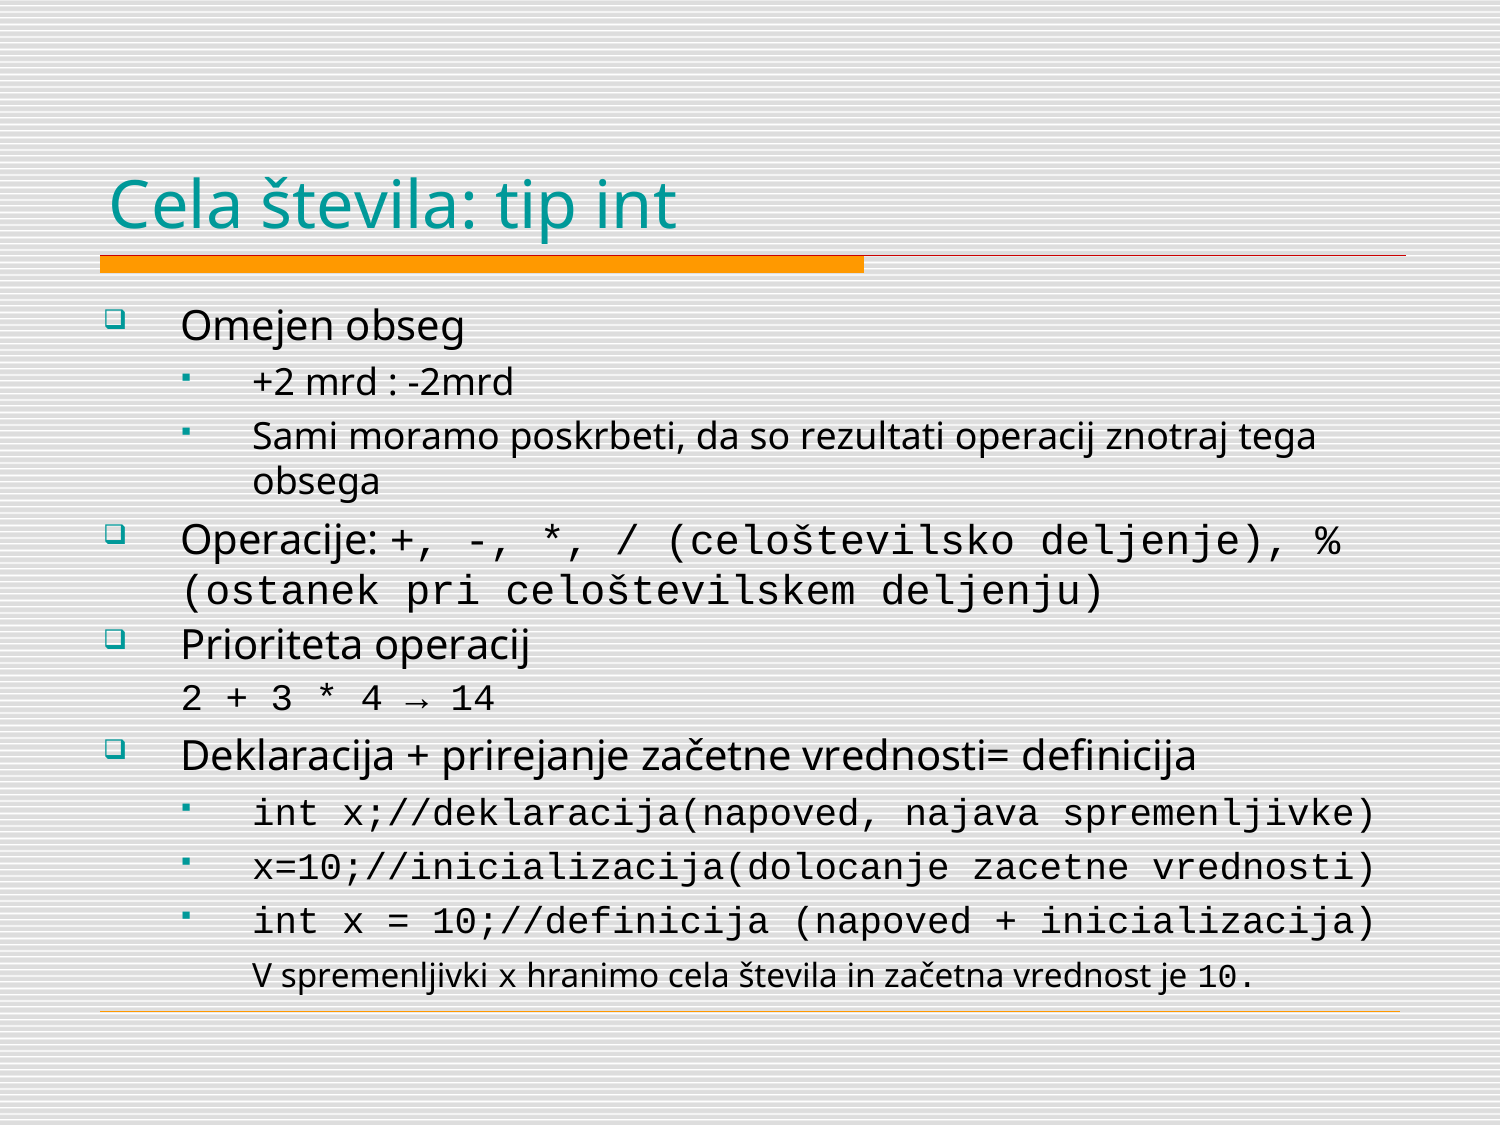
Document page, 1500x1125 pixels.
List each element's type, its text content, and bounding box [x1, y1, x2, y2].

title Cela števila: tip int [94, 49, 1407, 250]
picture [0, 0, 1500, 1125]
list Omejen obseg +2 mrd : -2mrd Sami moramo poskrbeti, da so rezultati operacij znotraj tega obsega Operacije: +, -, *, / (celoštevilsko deljenje), % (ostanek pri celoštevilskem deljenju) Prioriteta operacij 2 + 3 * 4 → 14 Deklaracija + prirejanje začetne vrednosti= definicija int x;//deklaracija(napoved, najava spremenljivke) x=10;//inicializacija(dolocanje zacetne vrednosti) int x = 10;//definicija (napoved + inicializacija) V spremenljivki x hranimo cela števila in začetna vrednost je 10. [88, 290, 1447, 1012]
